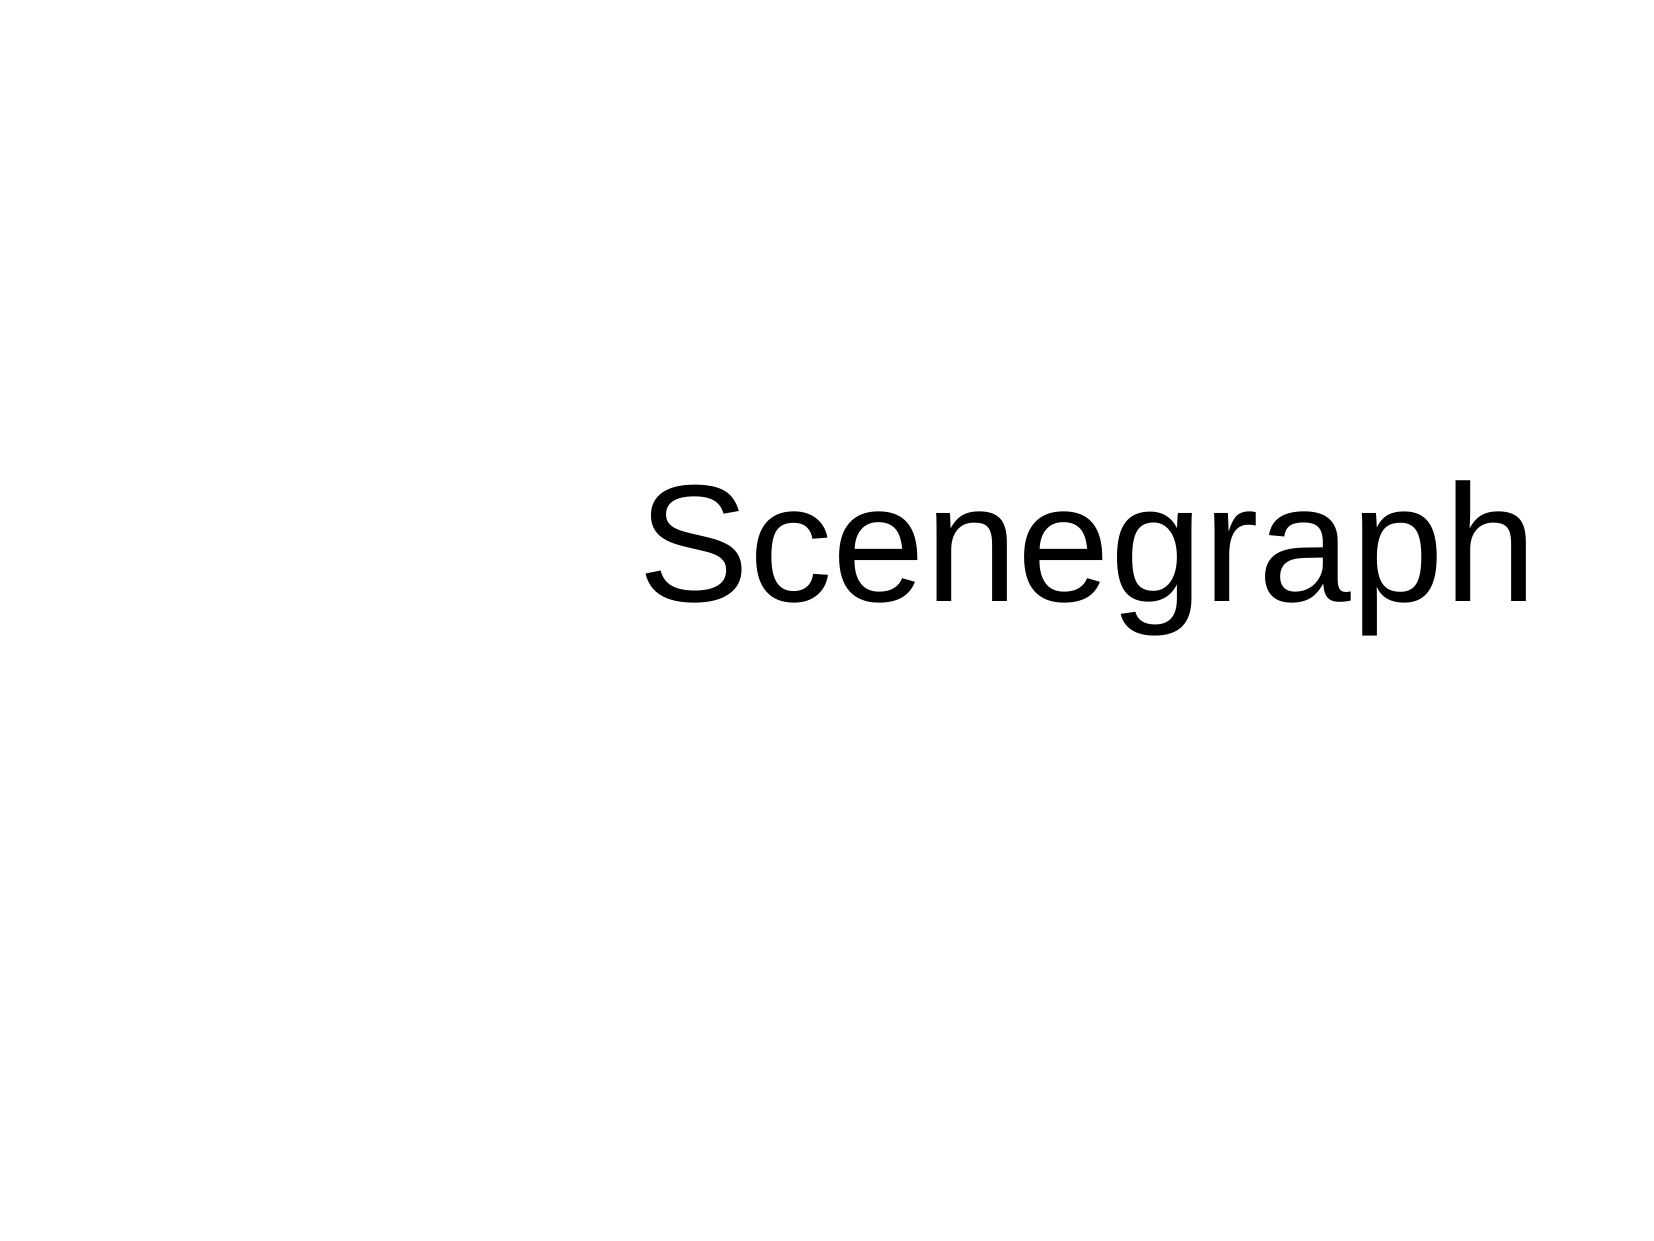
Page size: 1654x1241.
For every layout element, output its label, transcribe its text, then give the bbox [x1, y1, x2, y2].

title Scenegraph [337, 450, 1538, 637]
